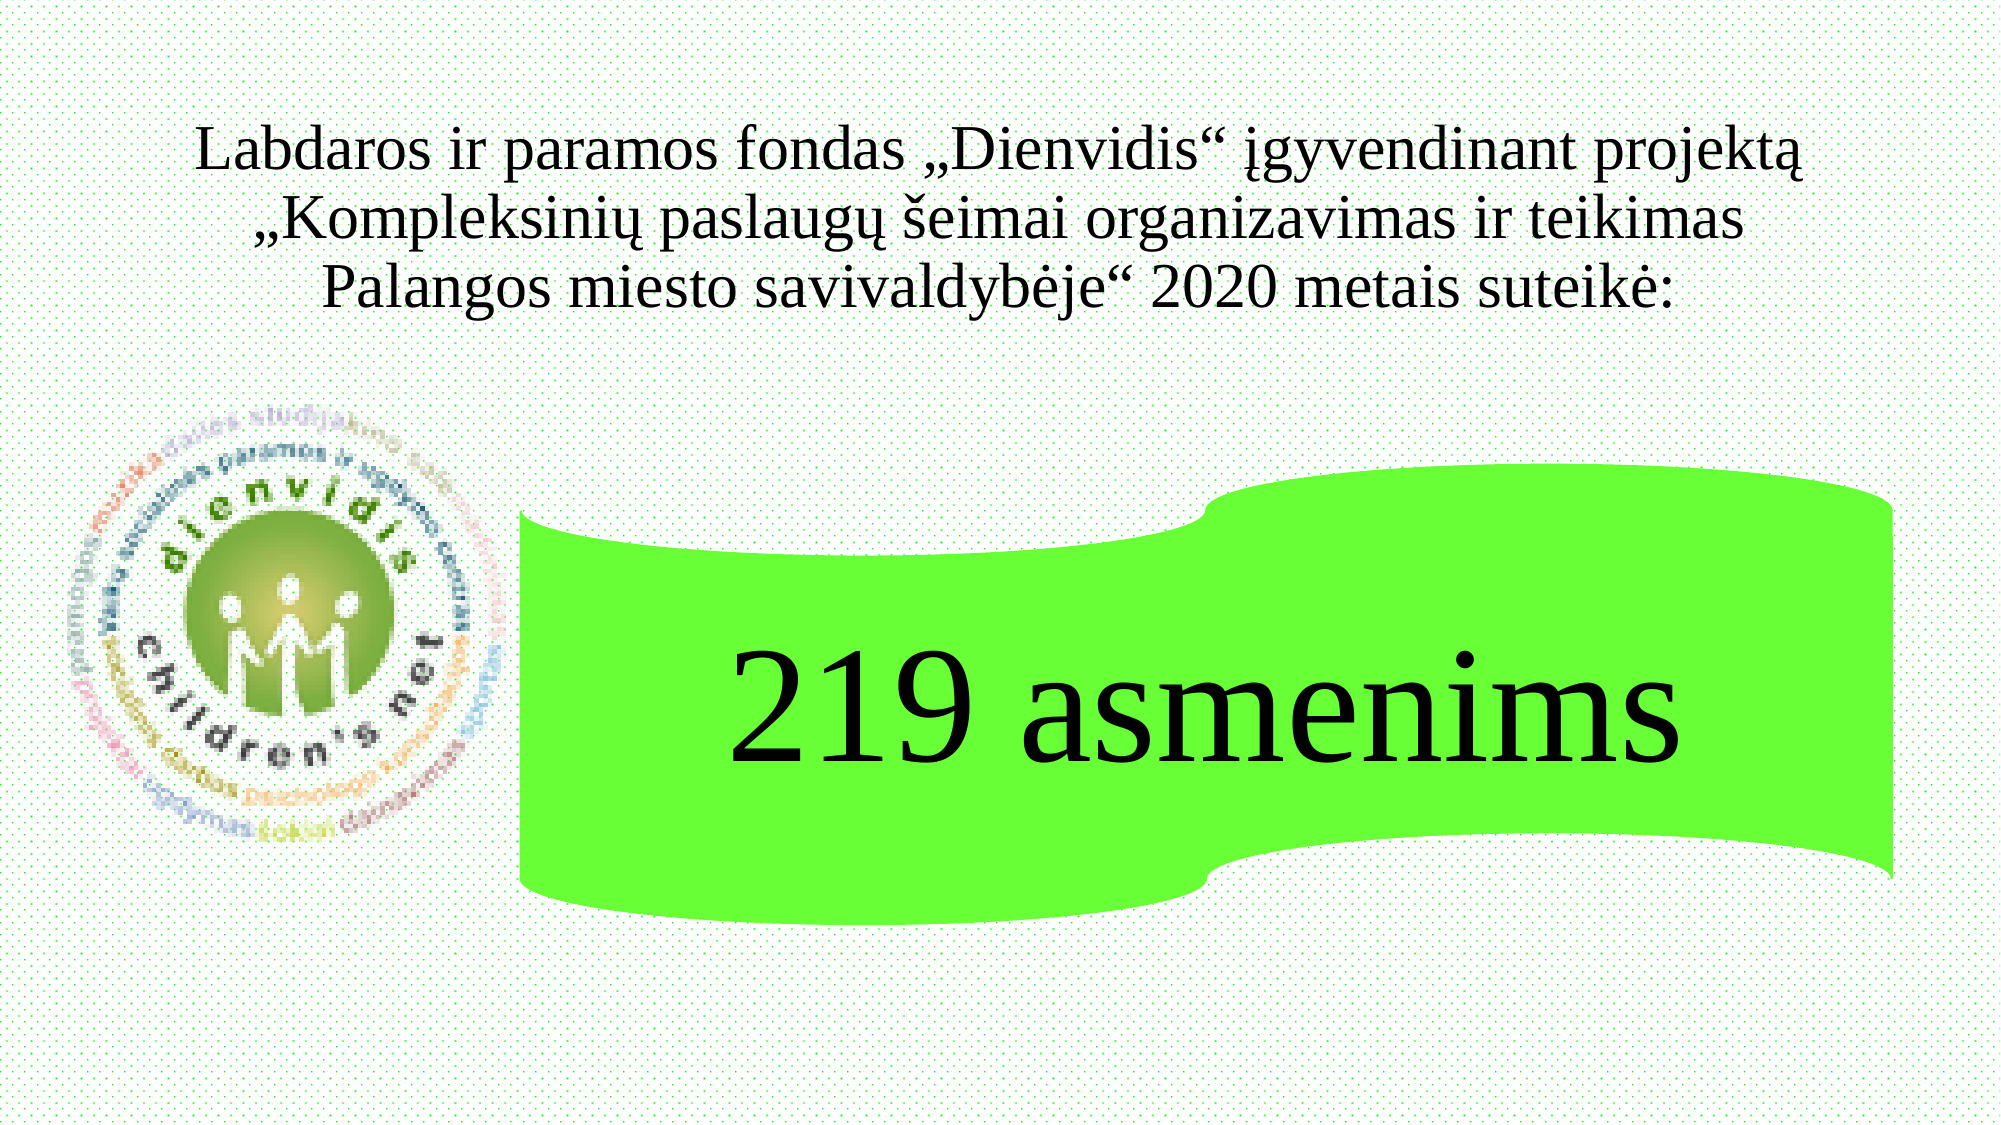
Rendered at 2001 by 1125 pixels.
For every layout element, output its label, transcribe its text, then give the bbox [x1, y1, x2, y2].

text_box 219 asmenims [520, 464, 1892, 925]
title Labdaros ir paramos fondas „Dienvidis“ įgyvendinant projektą „Kompleksinių paslaugų šeimai organizavimas ir teikimas Palangos miesto savivaldybėje“ 2020 metais suteikė: [174, 105, 1825, 331]
picture [67, 404, 506, 842]
